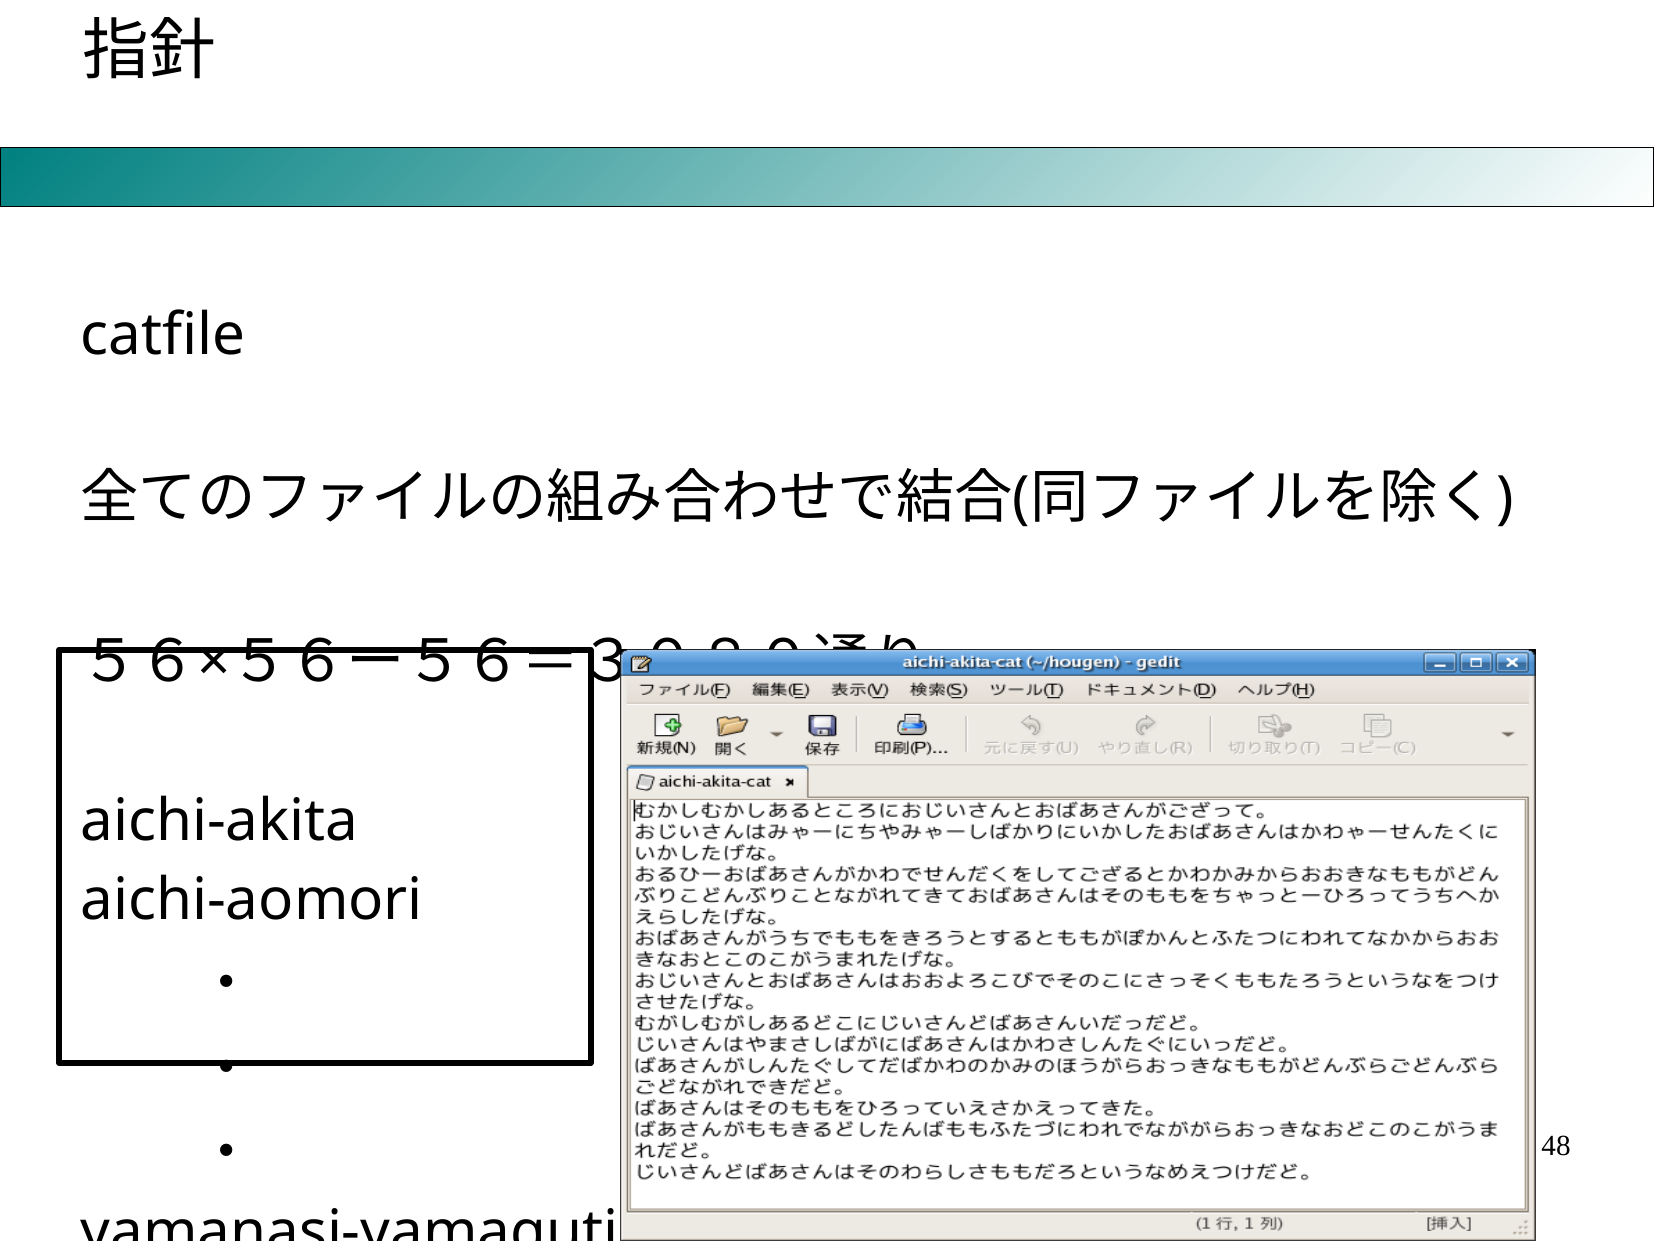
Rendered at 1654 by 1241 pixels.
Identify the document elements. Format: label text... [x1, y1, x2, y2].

text_box catfile 全てのファイルの組み合わせで結合(同ファイルを除く) ５６×５６ー５６＝３０８０通り aichi-akita aichi-aomori ・ ・ ・ yamanasi-yamaguti [65, 653, 588, 1053]
title 指針 [82, 22, 1571, 175]
text_box catfile 全てのファイルの組み合わせで結合(同ファイルを除く) ５６×５６ー５６＝３０８０通り aichi-akita aichi-aomori ・ ・ ・ yamanasi-yamaguti [65, 284, 1625, 1053]
picture [620, 649, 1536, 1241]
